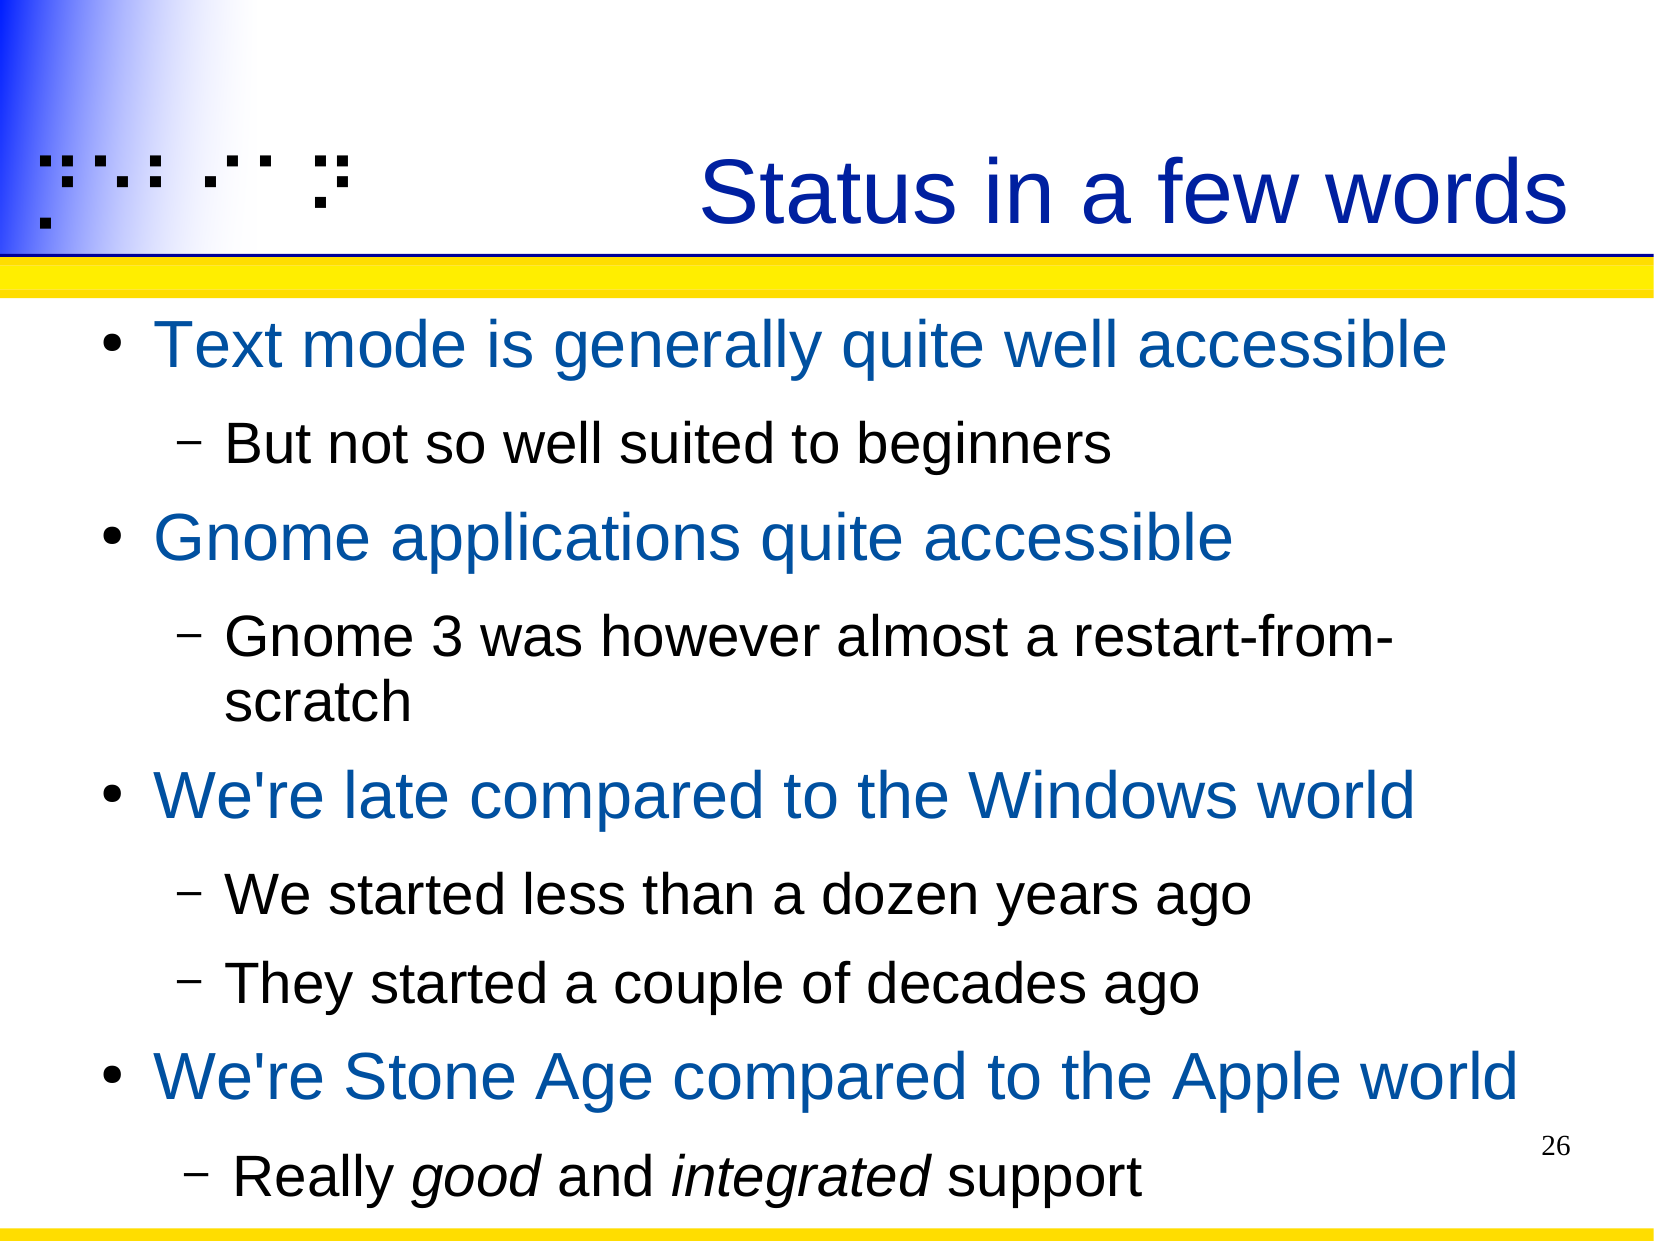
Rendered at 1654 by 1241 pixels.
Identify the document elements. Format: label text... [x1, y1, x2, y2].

title Status in a few words [372, 126, 1571, 257]
list Text mode is generally quite well accessible But not so well suited to beginners Gnome applications quite accessible Gnome 3 was however almost a restart-from-scratch We're late compared to the Windows world We started less than a dozen years ago They started a couple of decades ago We're Stone Age compared to the Apple world Really good and integrated support [82, 307, 1571, 1209]
